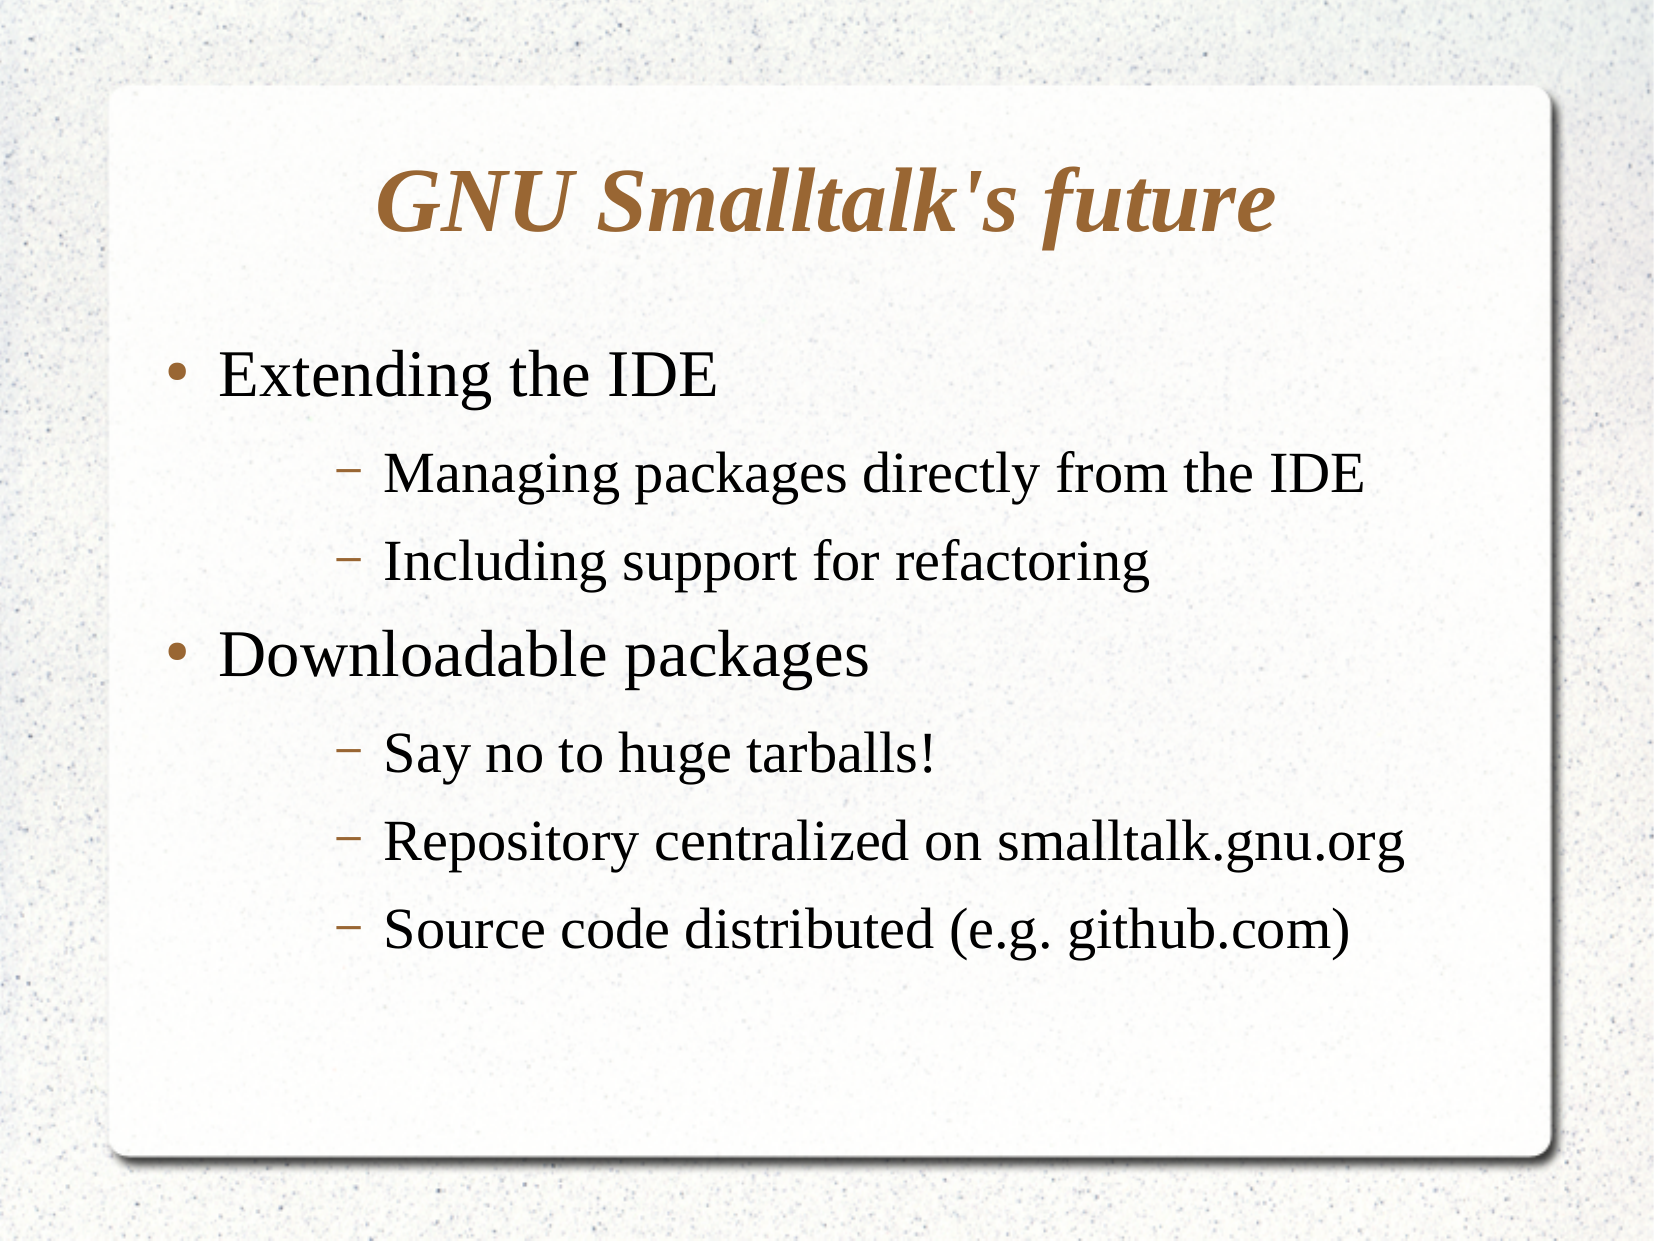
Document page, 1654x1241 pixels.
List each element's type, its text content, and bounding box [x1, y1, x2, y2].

picture [0, 0, 1654, 1241]
list Extending the IDE Managing packages directly from the IDE Including support for refactoring Downloadable packages Say no to huge tarballs! Repository centralized on smalltalk.gnu.org Source code distributed (e.g. github.com) [147, 336, 1506, 972]
title GNU Smalltalk's future [118, 104, 1536, 297]
